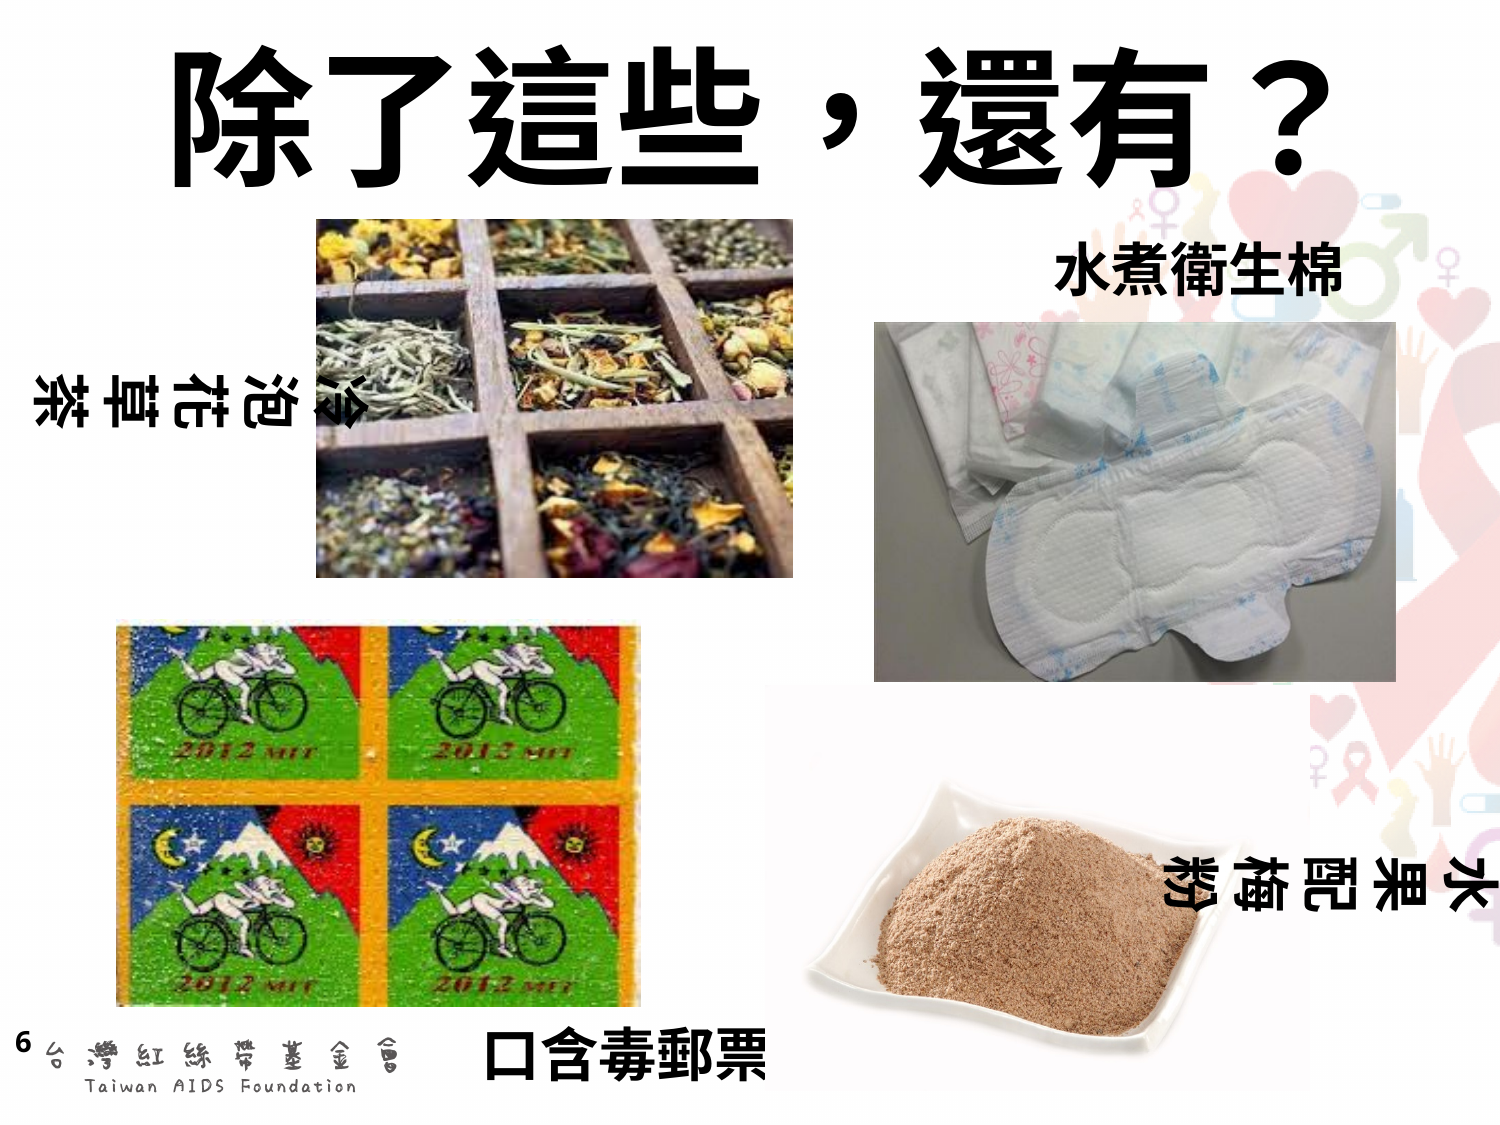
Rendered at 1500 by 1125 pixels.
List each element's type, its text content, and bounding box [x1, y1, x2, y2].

text_box 水果配梅粉 [1302, 728, 1404, 1054]
text_box 冷泡花草茶 [168, 242, 270, 575]
text_box 口含毒郵票 [467, 1010, 793, 1096]
title 除了這些，還有？ [128, 9, 1404, 215]
text_box 水煮衛生棉 [1039, 225, 1404, 311]
slide_number <編號> [0, 1013, 338, 1074]
picture [0, 0, 1500, 1125]
